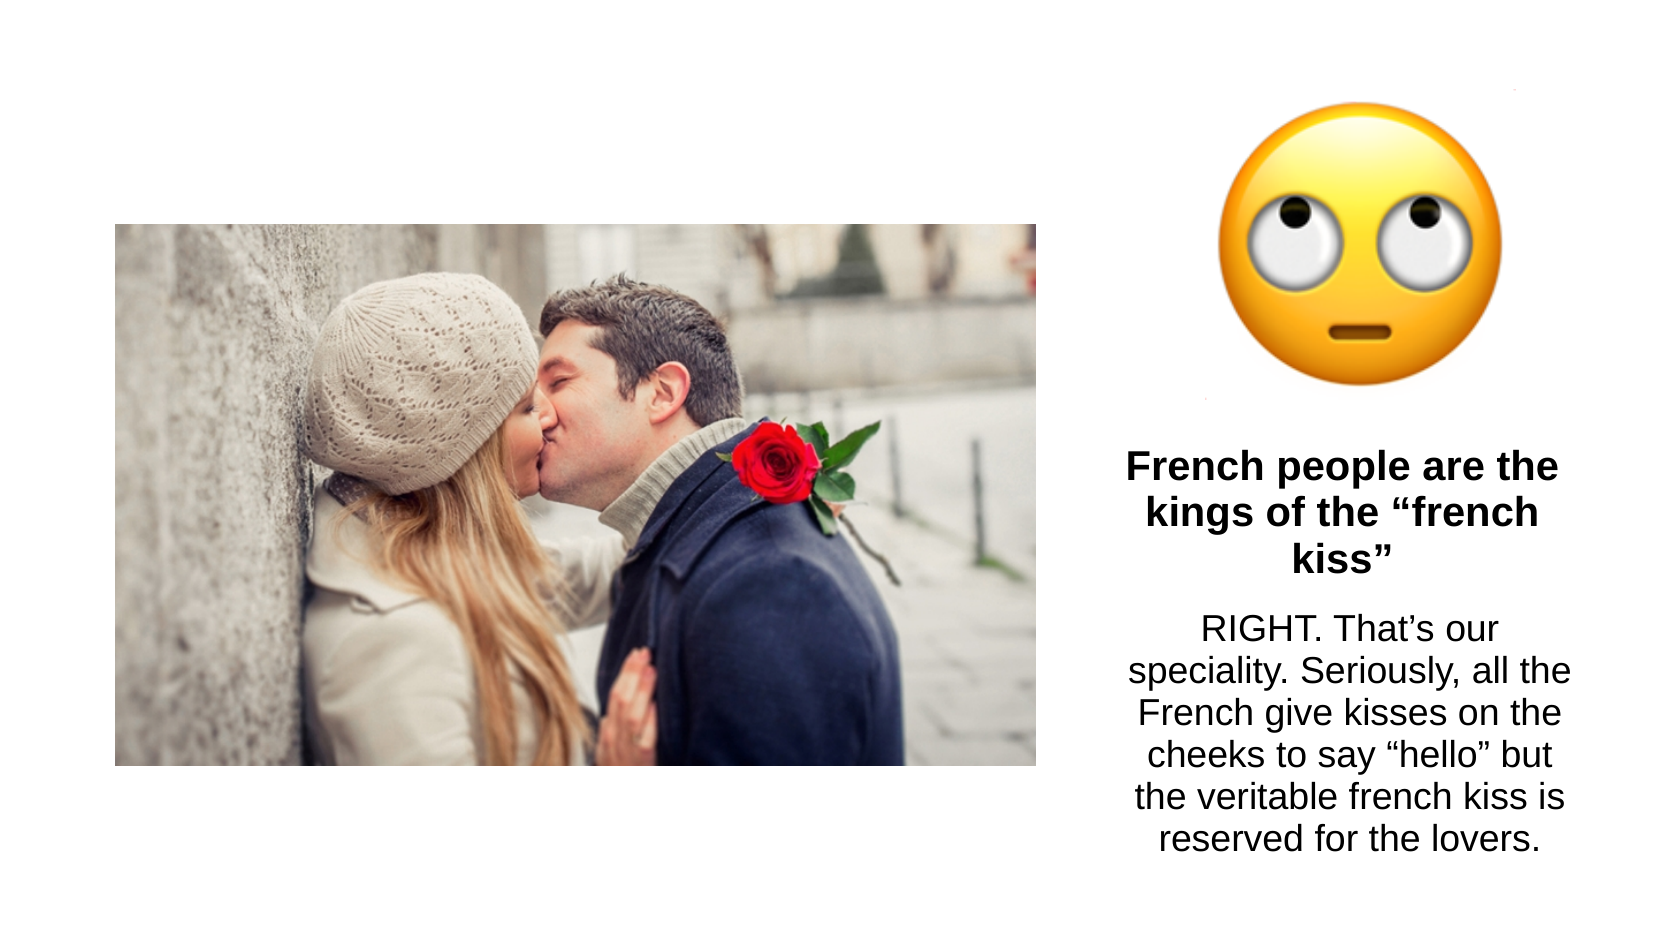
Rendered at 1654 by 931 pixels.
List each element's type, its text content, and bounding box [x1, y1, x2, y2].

text_box French people are the kings of the “french kiss” [1110, 435, 1576, 590]
picture [1205, 89, 1516, 400]
text_box RIGHT. That’s our speciality. Seriously, all the French give kisses on the cheeks to say “hello” but the veritable french kiss is reserved for the lovers. [1110, 600, 1591, 909]
picture [115, 224, 1036, 766]
